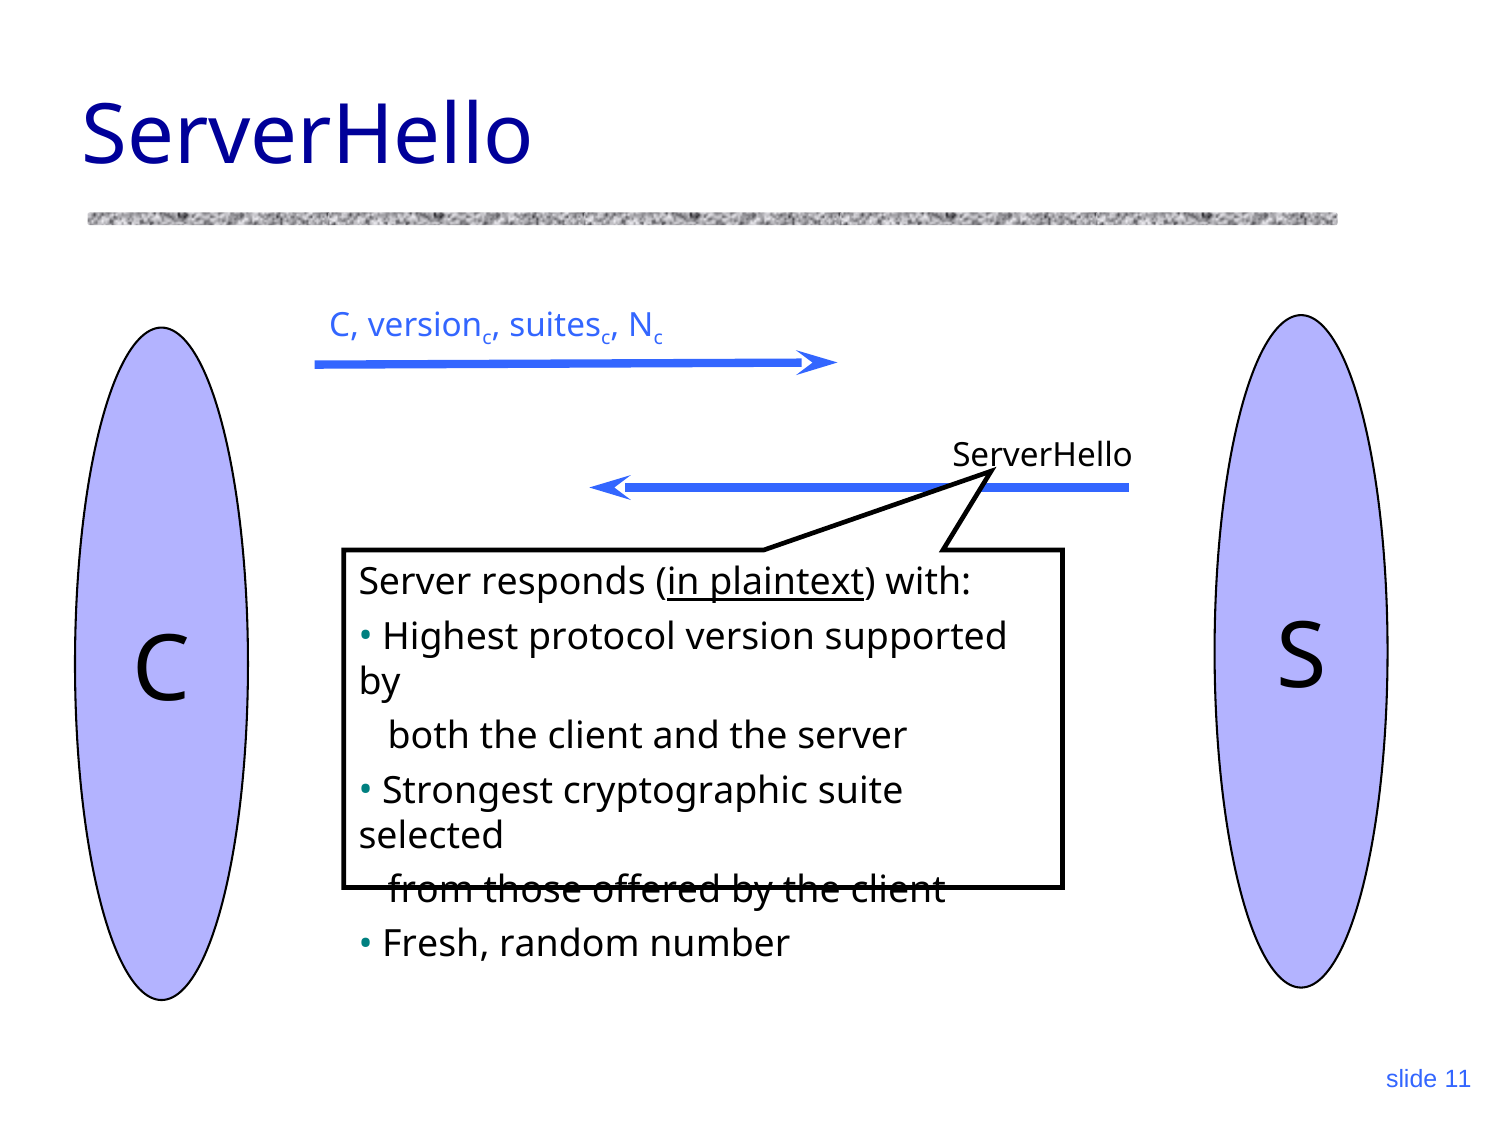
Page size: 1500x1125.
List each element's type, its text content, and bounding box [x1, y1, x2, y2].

text_box slide <number> [1174, 1025, 1488, 1101]
text_box Server responds (in plaintext) with: Highest protocol version supported by both the client and the server Strongest cryptographic suite selected from those offered by the client Fresh, random number [343, 471, 1063, 888]
title ServerHello [66, 37, 1342, 188]
text_box S [1214, 315, 1388, 988]
picture [87, 212, 1338, 226]
text_box C, versionc, suitesc, Nc [314, 295, 678, 357]
text_box C [75, 327, 248, 1001]
text_box ServerHello [937, 424, 1148, 481]
